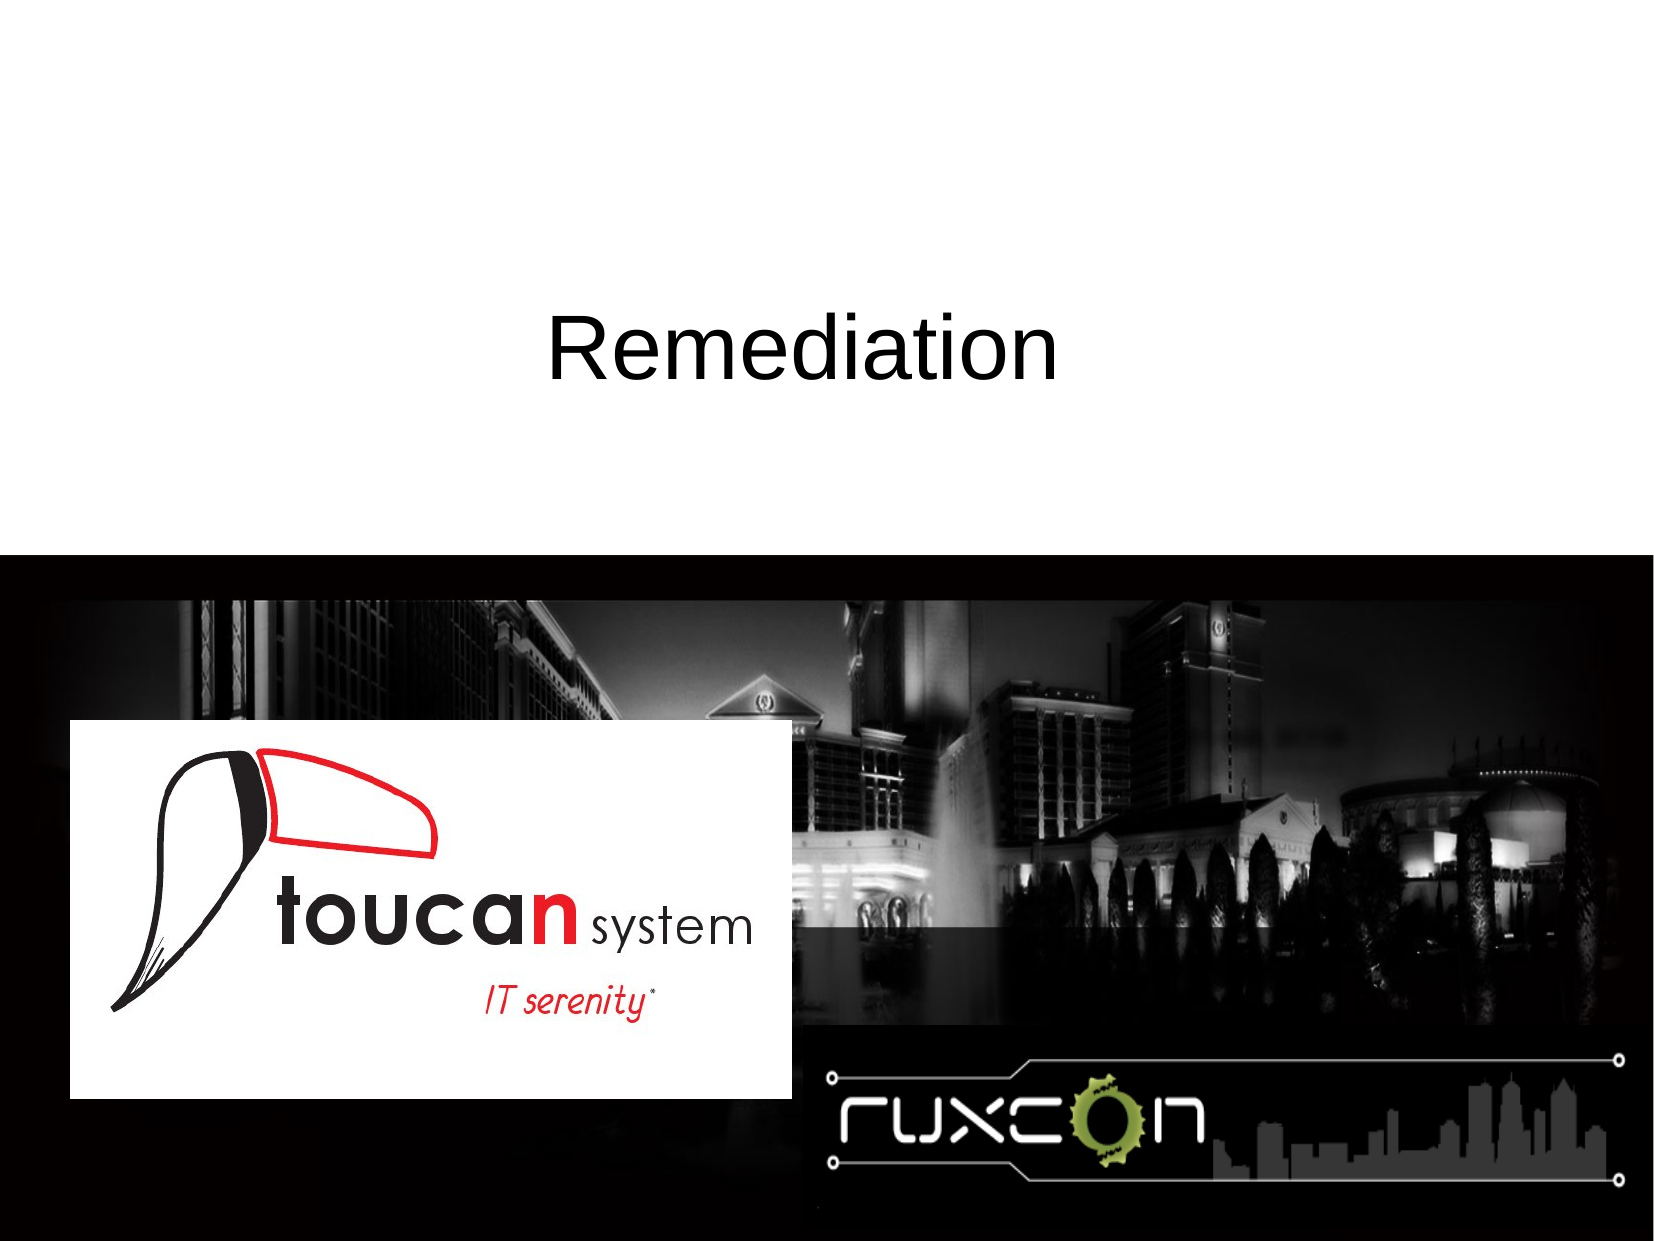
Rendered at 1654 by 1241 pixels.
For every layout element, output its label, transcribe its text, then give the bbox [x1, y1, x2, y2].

title Remediation [59, 241, 1548, 449]
picture [0, 555, 1654, 1241]
